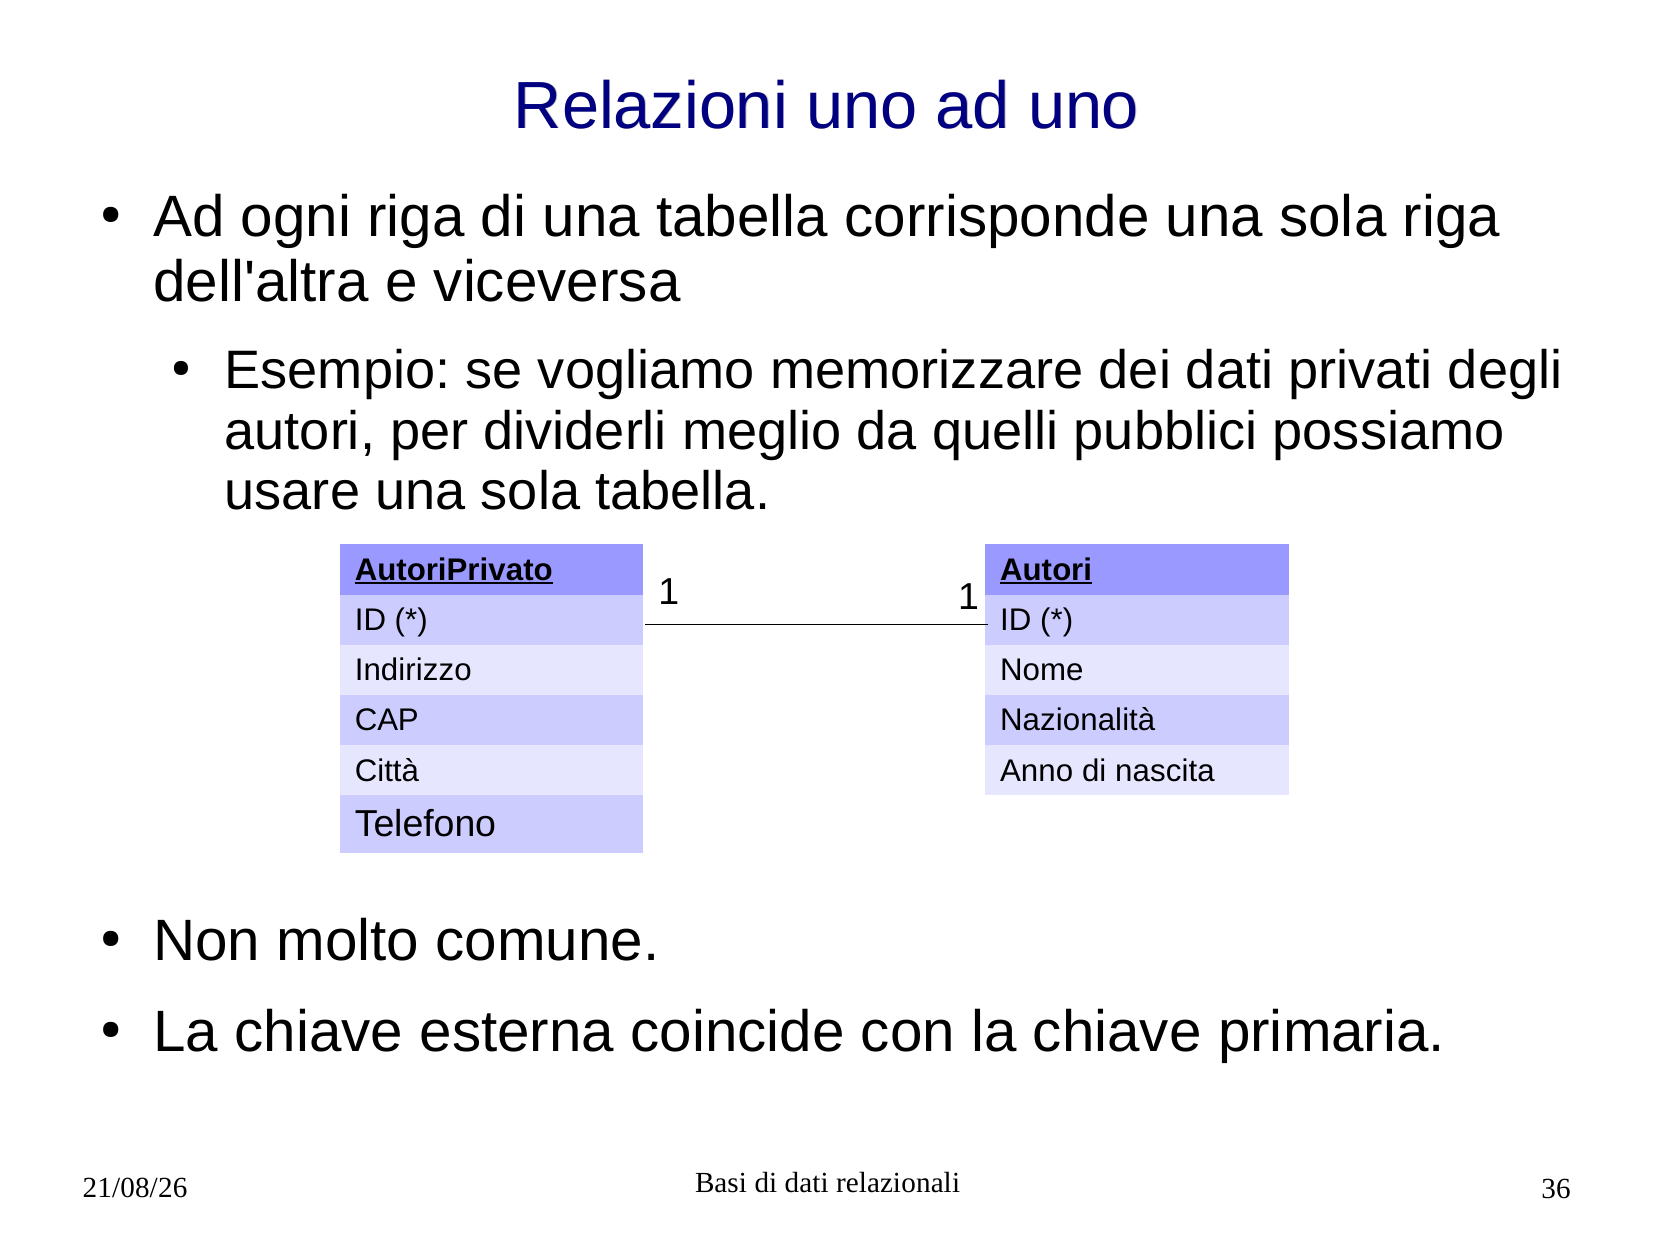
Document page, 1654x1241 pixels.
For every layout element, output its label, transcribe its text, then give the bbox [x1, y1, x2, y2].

text_box 1 [643, 563, 695, 627]
table_header Autori [985, 544, 1289, 595]
table_cell Nome [985, 645, 1289, 695]
list Ad ogni riga di una tabella corrisponde una sola riga dell'altra e viceversa Esempio: se vogliamo memorizzare dei dati privati degli autori, per dividerli meglio da quelli pubblici possiamo usare una sola tabella. Non molto comune. La chiave esterna coincide con la chiave primaria. [82, 183, 1571, 1133]
table_cell Indirizzo [340, 645, 643, 695]
text_box 1 [958, 568, 966, 625]
table_cell ID (*) [985, 595, 1289, 645]
table_cell Nazionalità [985, 695, 1289, 745]
table_header AutoriPrivato [340, 544, 643, 595]
title Relazioni uno ad uno [82, 49, 1571, 161]
table_cell Telefono [340, 795, 643, 853]
table_cell Anno di nascita [985, 745, 1289, 795]
table_cell Città [340, 745, 643, 795]
table_cell CAP [340, 695, 643, 745]
table_cell ID (*) [340, 595, 643, 645]
